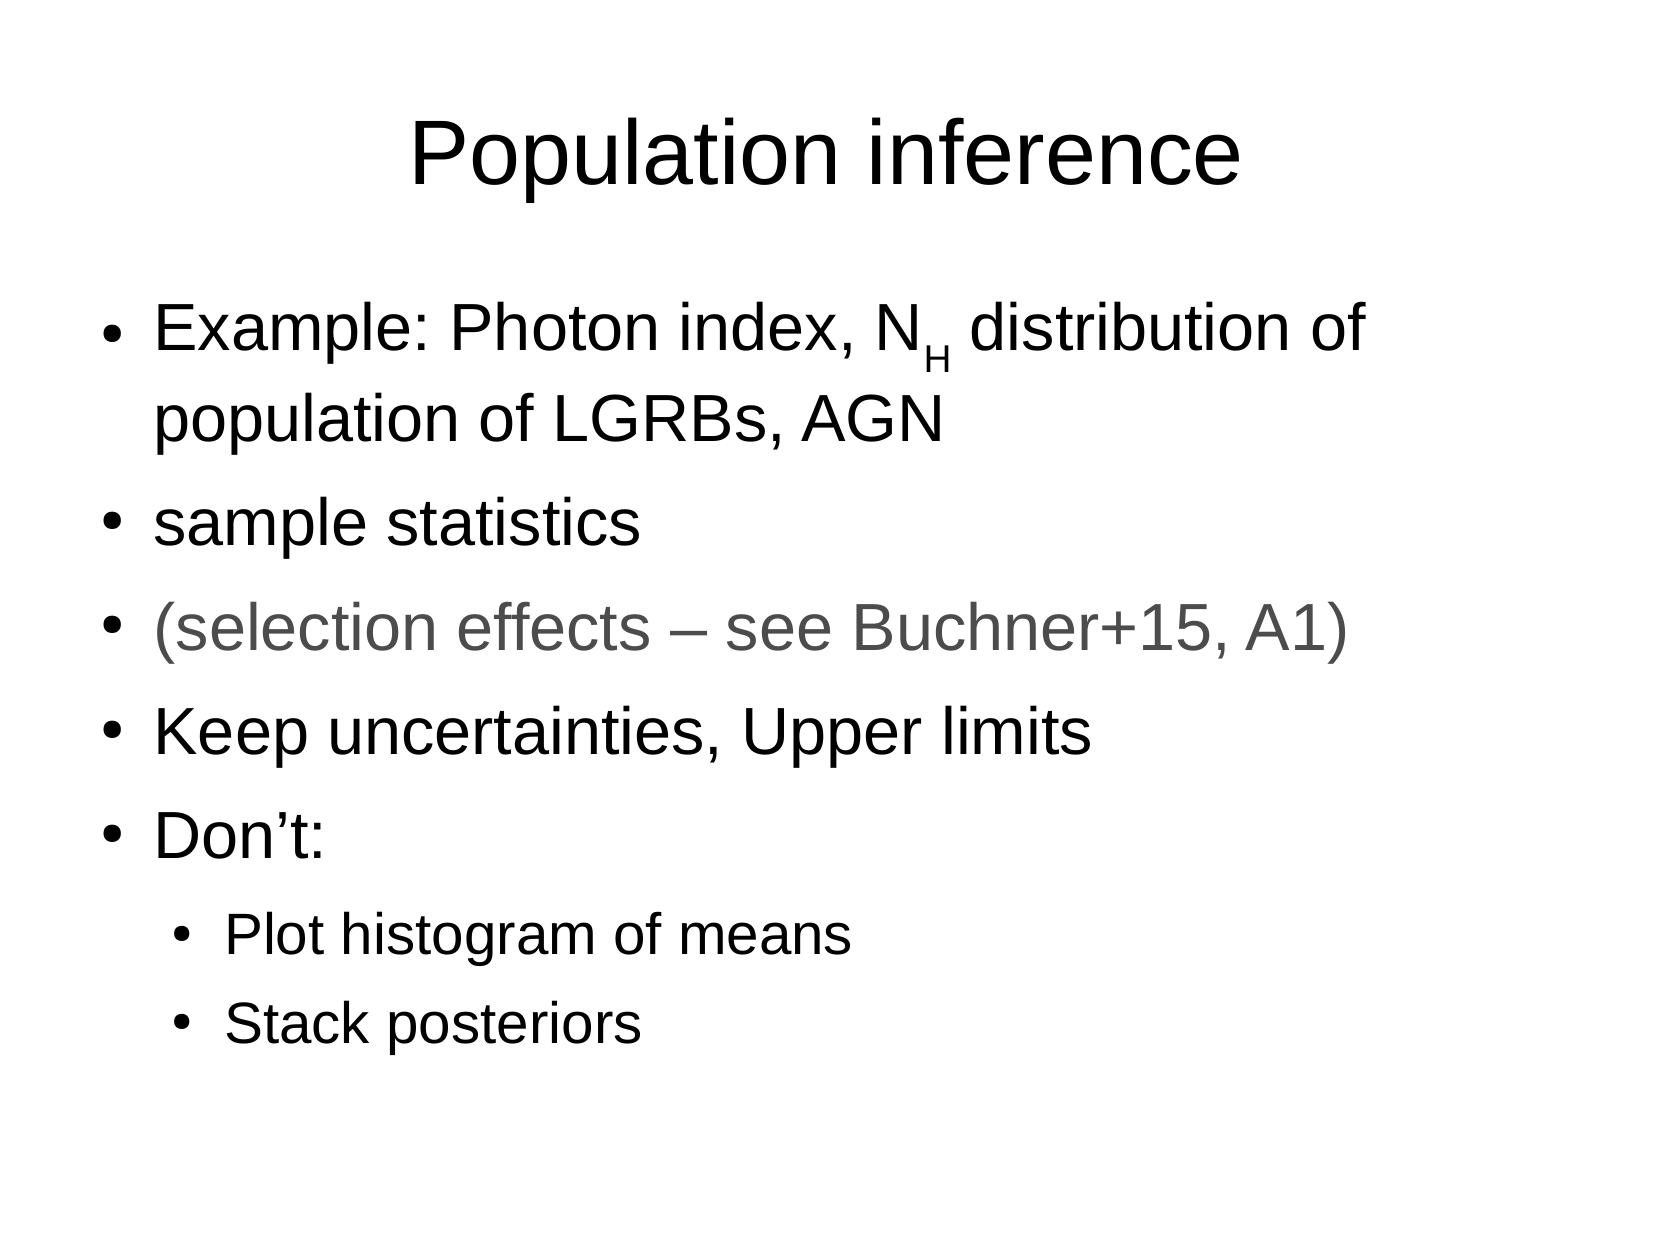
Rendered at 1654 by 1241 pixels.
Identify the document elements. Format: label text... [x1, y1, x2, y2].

list Example: Photon index, NH distribution of population of LGRBs, AGN sample statistics (selection effects – see Buchner+15, A1) Keep uncertainties, Upper limits Don’t: Plot histogram of means Stack posteriors [82, 290, 1571, 1057]
title Population inference [82, 49, 1571, 257]
